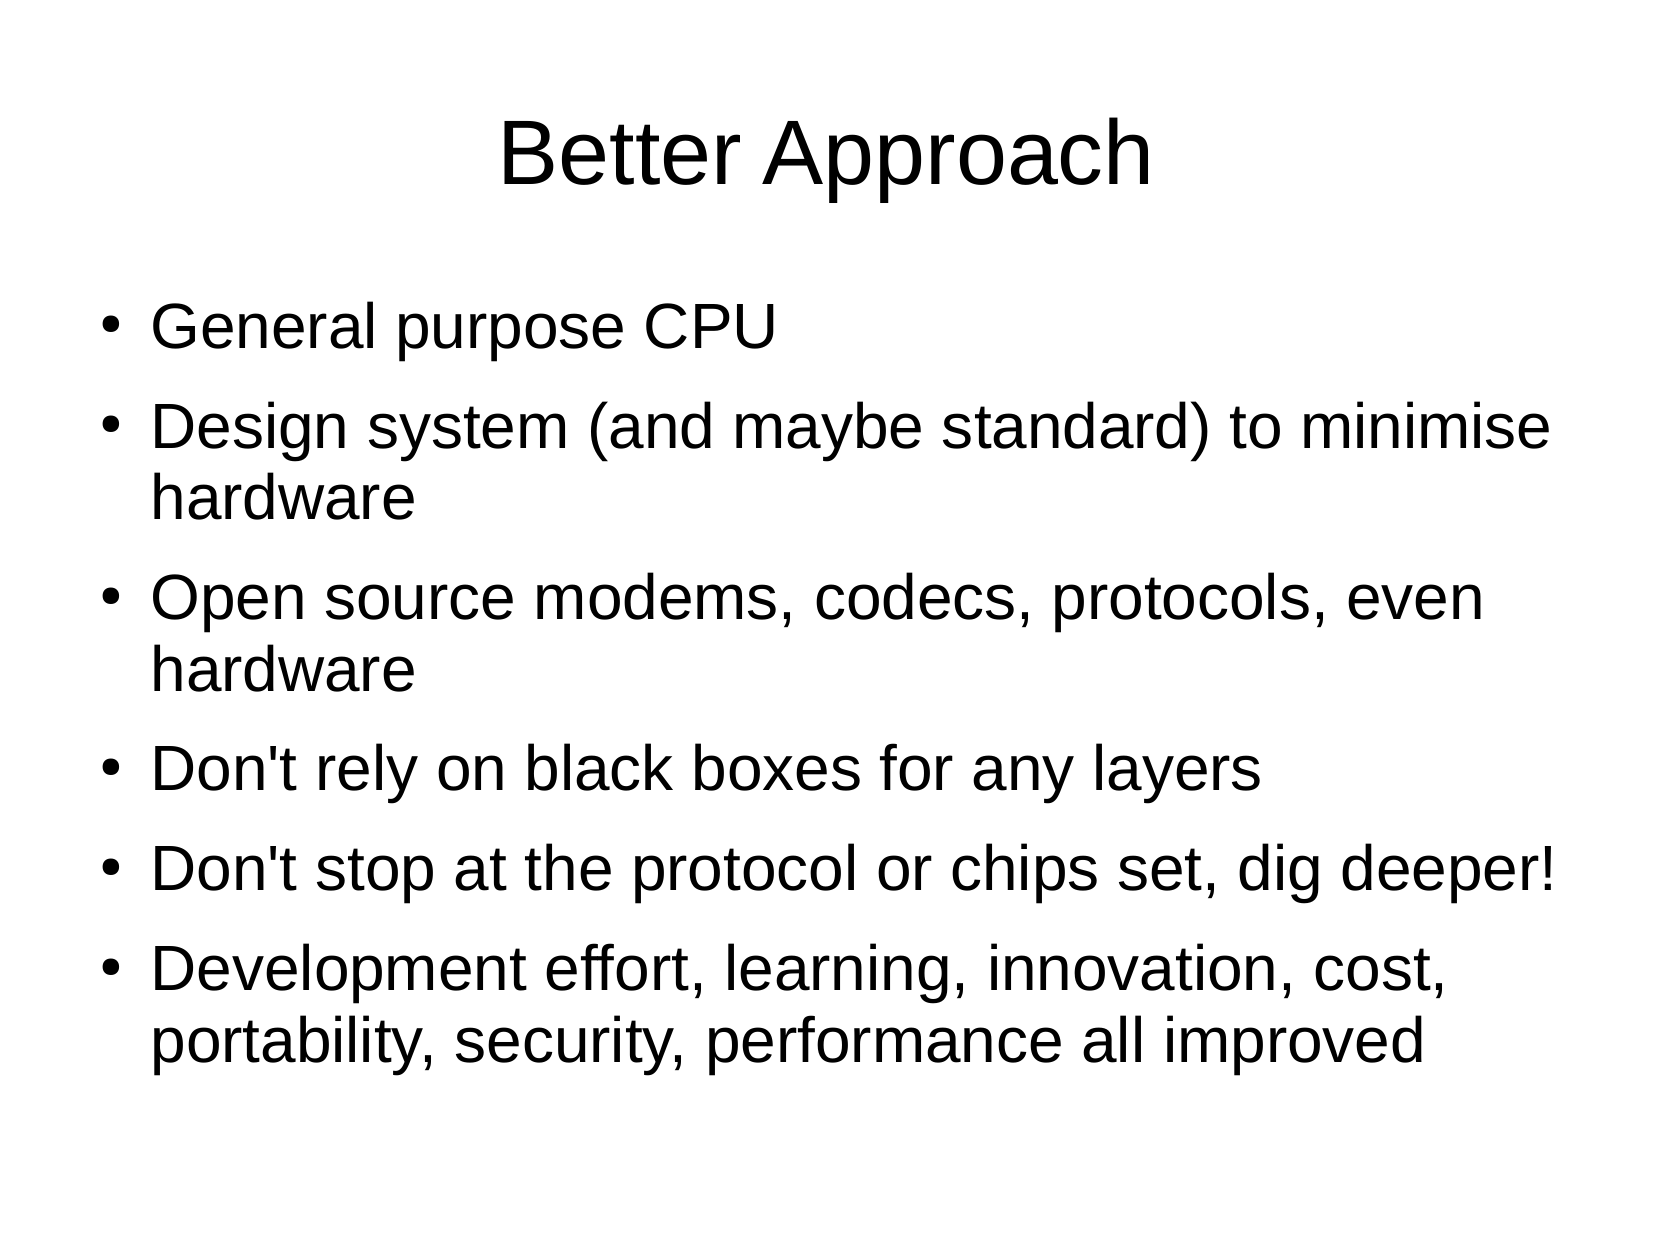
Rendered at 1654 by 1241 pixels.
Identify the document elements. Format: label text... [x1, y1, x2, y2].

title Better Approach [82, 49, 1571, 257]
list General purpose CPU Design system (and maybe standard) to minimise hardware Open source modems, codecs, protocols, even hardware Don't rely on black boxes for any layers Don't stop at the protocol or chips set, dig deeper! Development effort, learning, innovation, cost, portability, security, performance all improved [82, 290, 1571, 1134]
